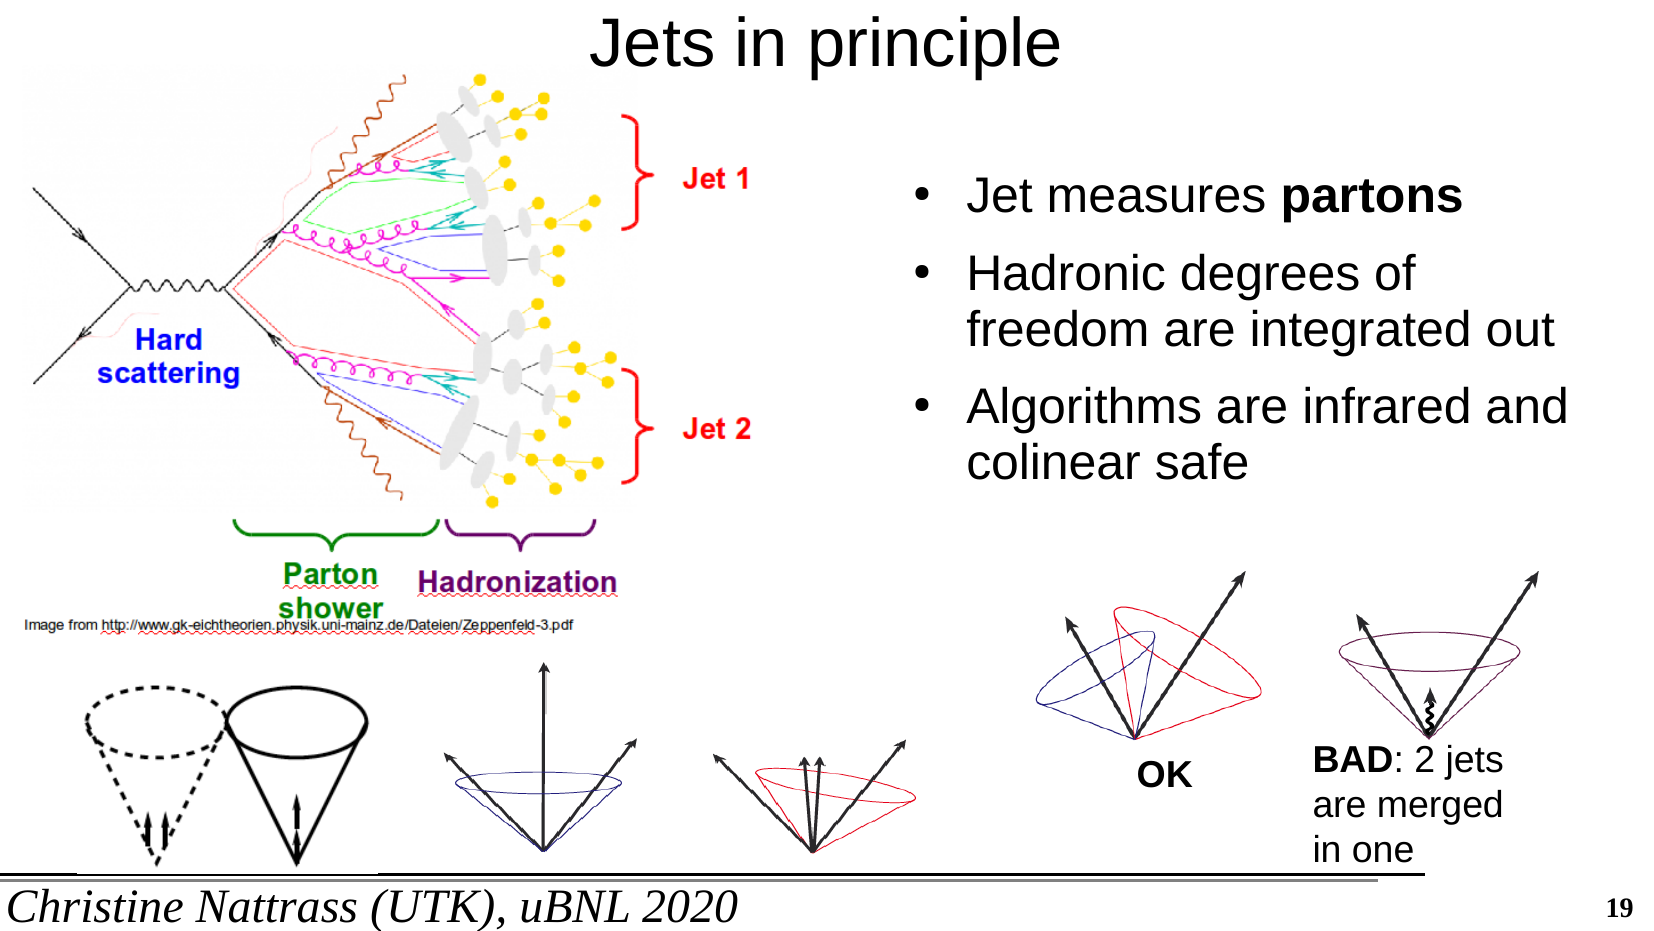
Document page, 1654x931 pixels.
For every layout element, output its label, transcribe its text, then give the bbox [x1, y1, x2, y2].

title Jets in principle [82, 2, 1571, 83]
text_box BAD: 2 jets are merged in one [1262, 727, 1550, 878]
picture [77, 682, 378, 874]
picture [1030, 571, 1549, 746]
list Jet measures partons Hadronic degrees of freedom are integrated out Algorithms are infrared and colinear safe [895, 167, 1606, 887]
text_box OK [1086, 742, 1248, 803]
picture [15, 38, 1043, 855]
